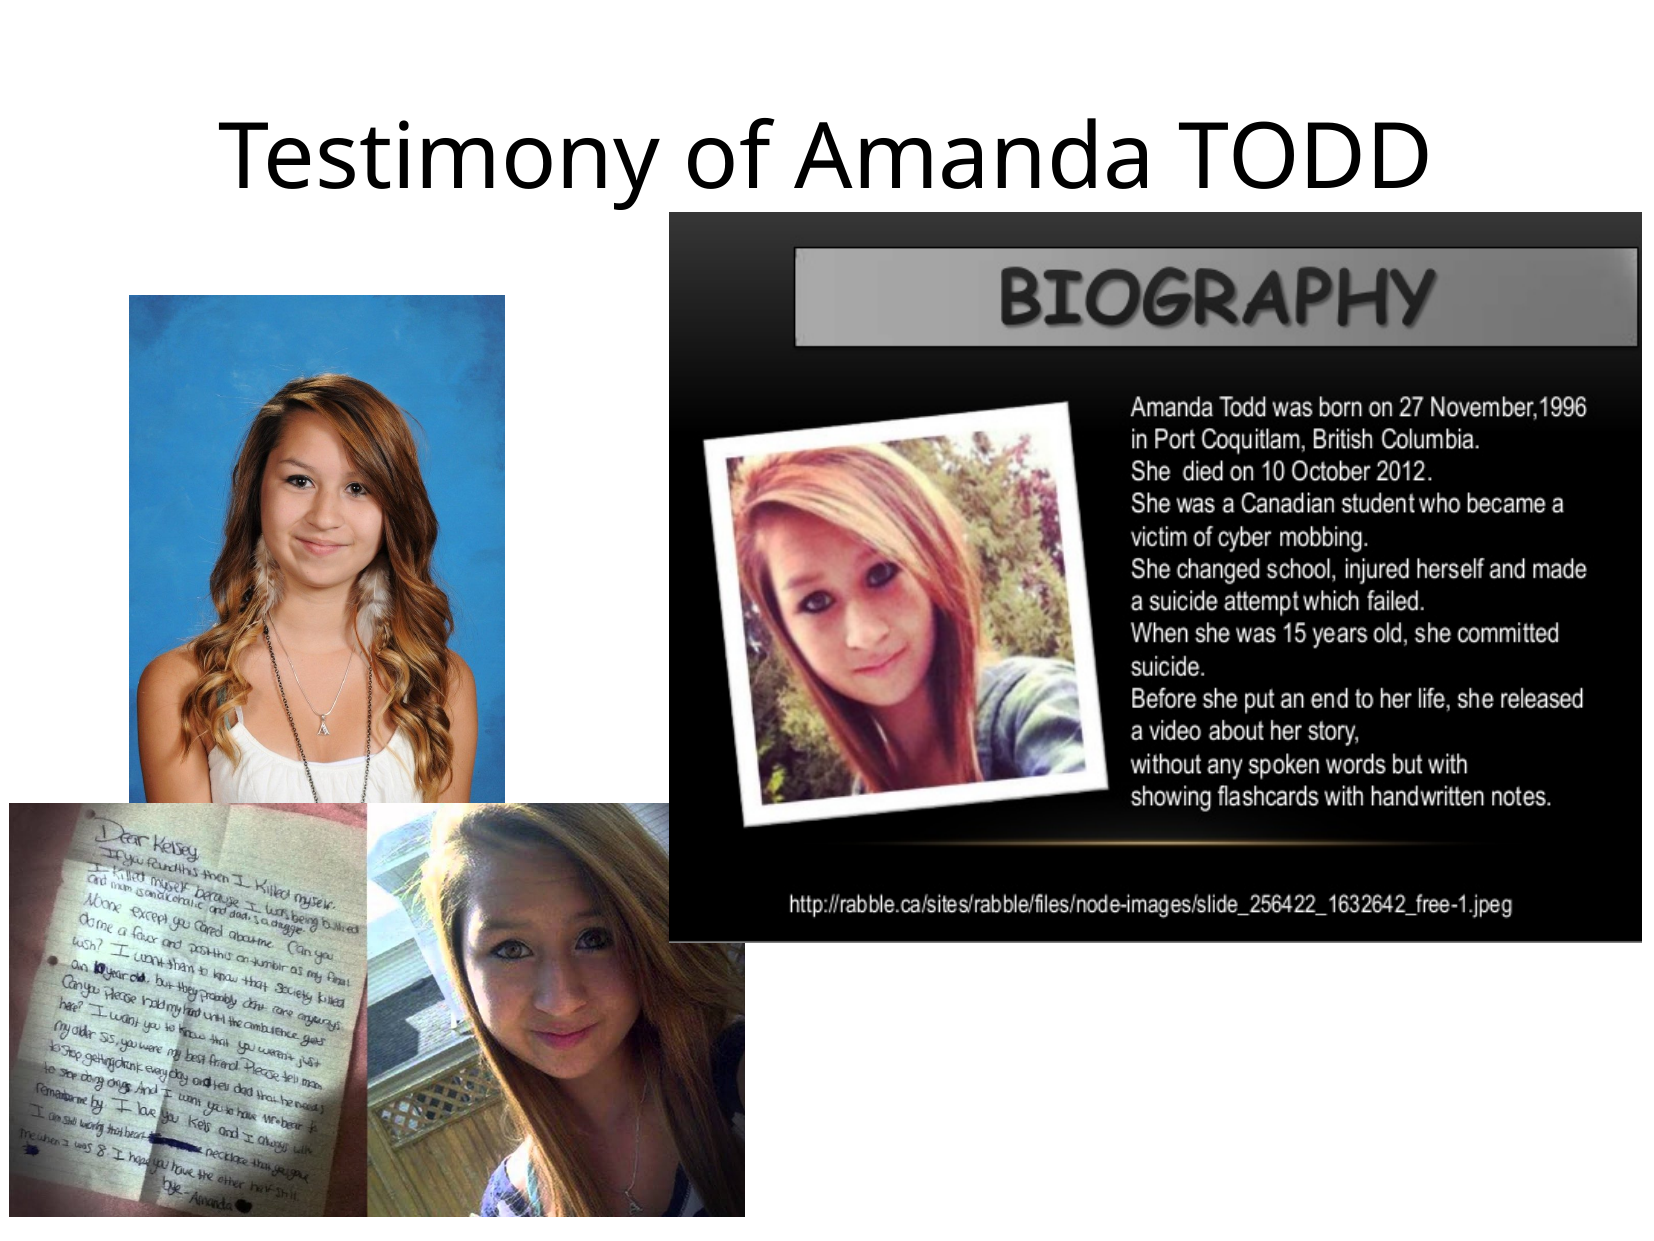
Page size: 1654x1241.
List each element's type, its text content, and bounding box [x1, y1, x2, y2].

title Testimony of Amanda TODD [82, 49, 1571, 257]
picture [9, 212, 1642, 1217]
